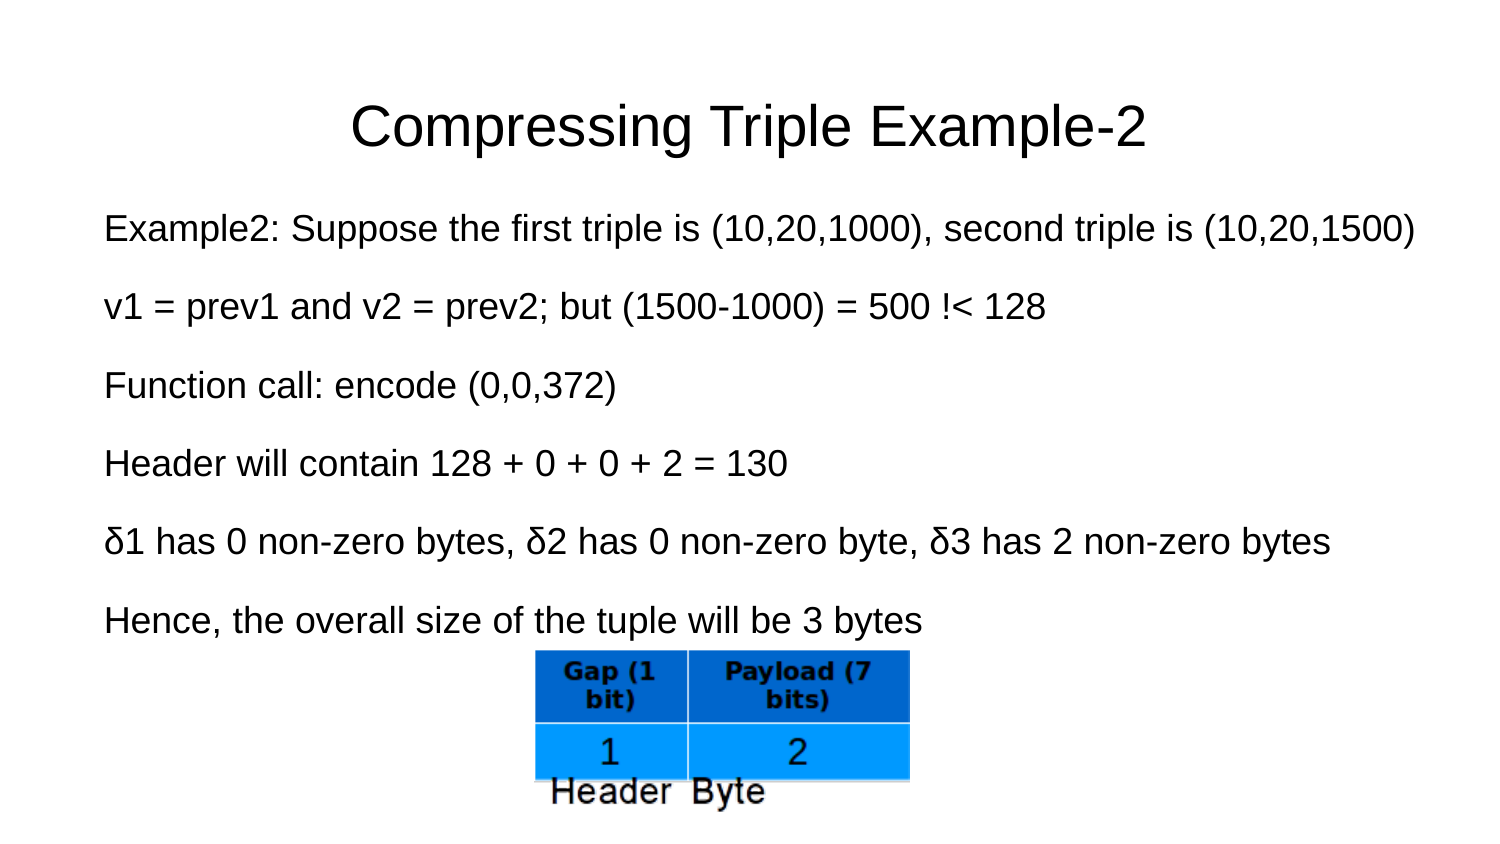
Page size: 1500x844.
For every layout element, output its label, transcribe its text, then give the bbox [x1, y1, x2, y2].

title Compressing Triple Example-2 [51, 72, 1449, 167]
picture [534, 649, 910, 838]
list Example2: Suppose the first triple is (10,20,1000), second triple is (10,20,1500) v1 = prev1 and v2 = prev2; but (1500-1000) = 500 !< 128 Function call: encode (0,0,372) Header will contain 128 + 0 + 0 + 2 = 130 δ1 has 0 non-zero bytes, δ2 has 0 non-zero byte, δ3 has 2 non-zero bytes Hence, the overall size of the tuple will be 3 bytes [51, 189, 1449, 750]
